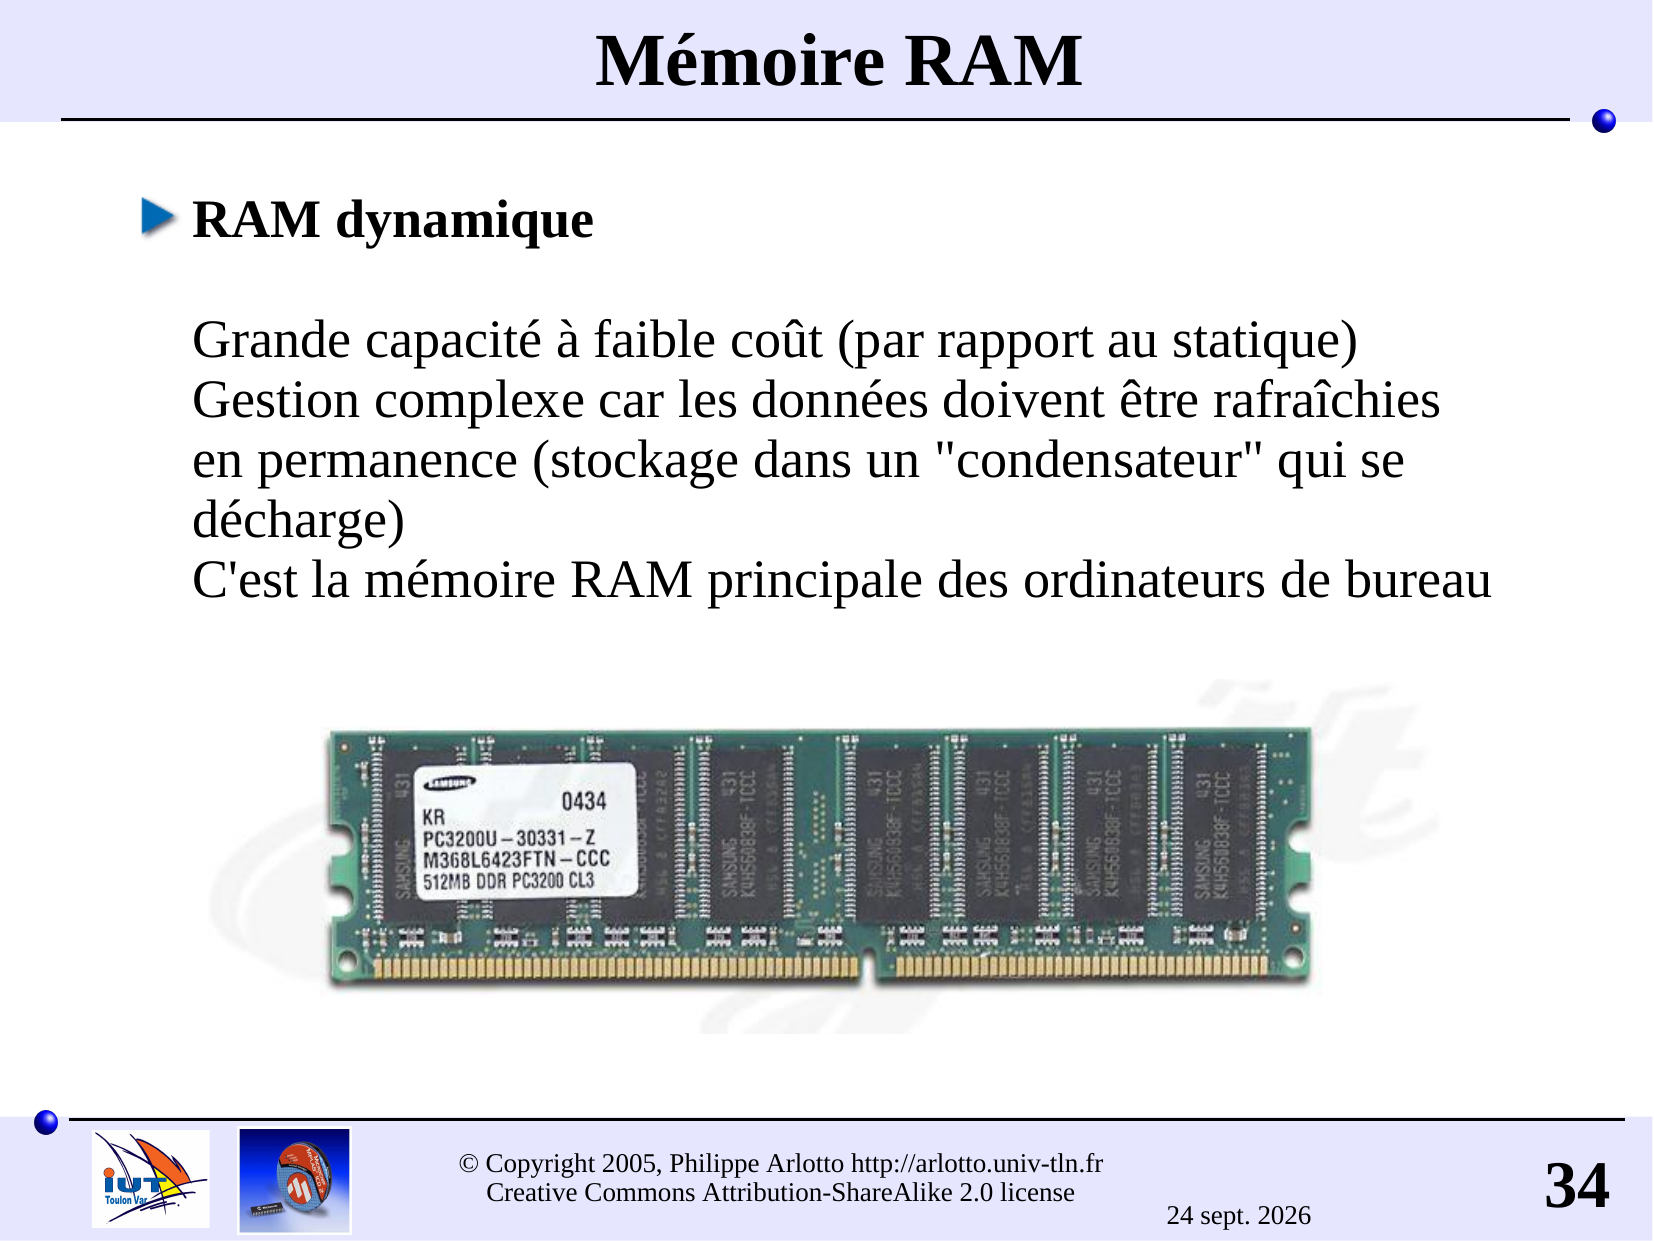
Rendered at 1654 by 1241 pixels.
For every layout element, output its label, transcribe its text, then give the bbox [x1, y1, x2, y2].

list RAM dynamique Grande capacité à faible coût (par rapport au statique) Gestion complexe car les données doivent être rafraîchies en permanence (stockage dans un "condensateur" qui se décharge) C'est la mémoire RAM principale des ordinateurs de bureau [121, 188, 1534, 1039]
picture [237, 1126, 352, 1235]
title Mémoire RAM [95, 11, 1585, 110]
